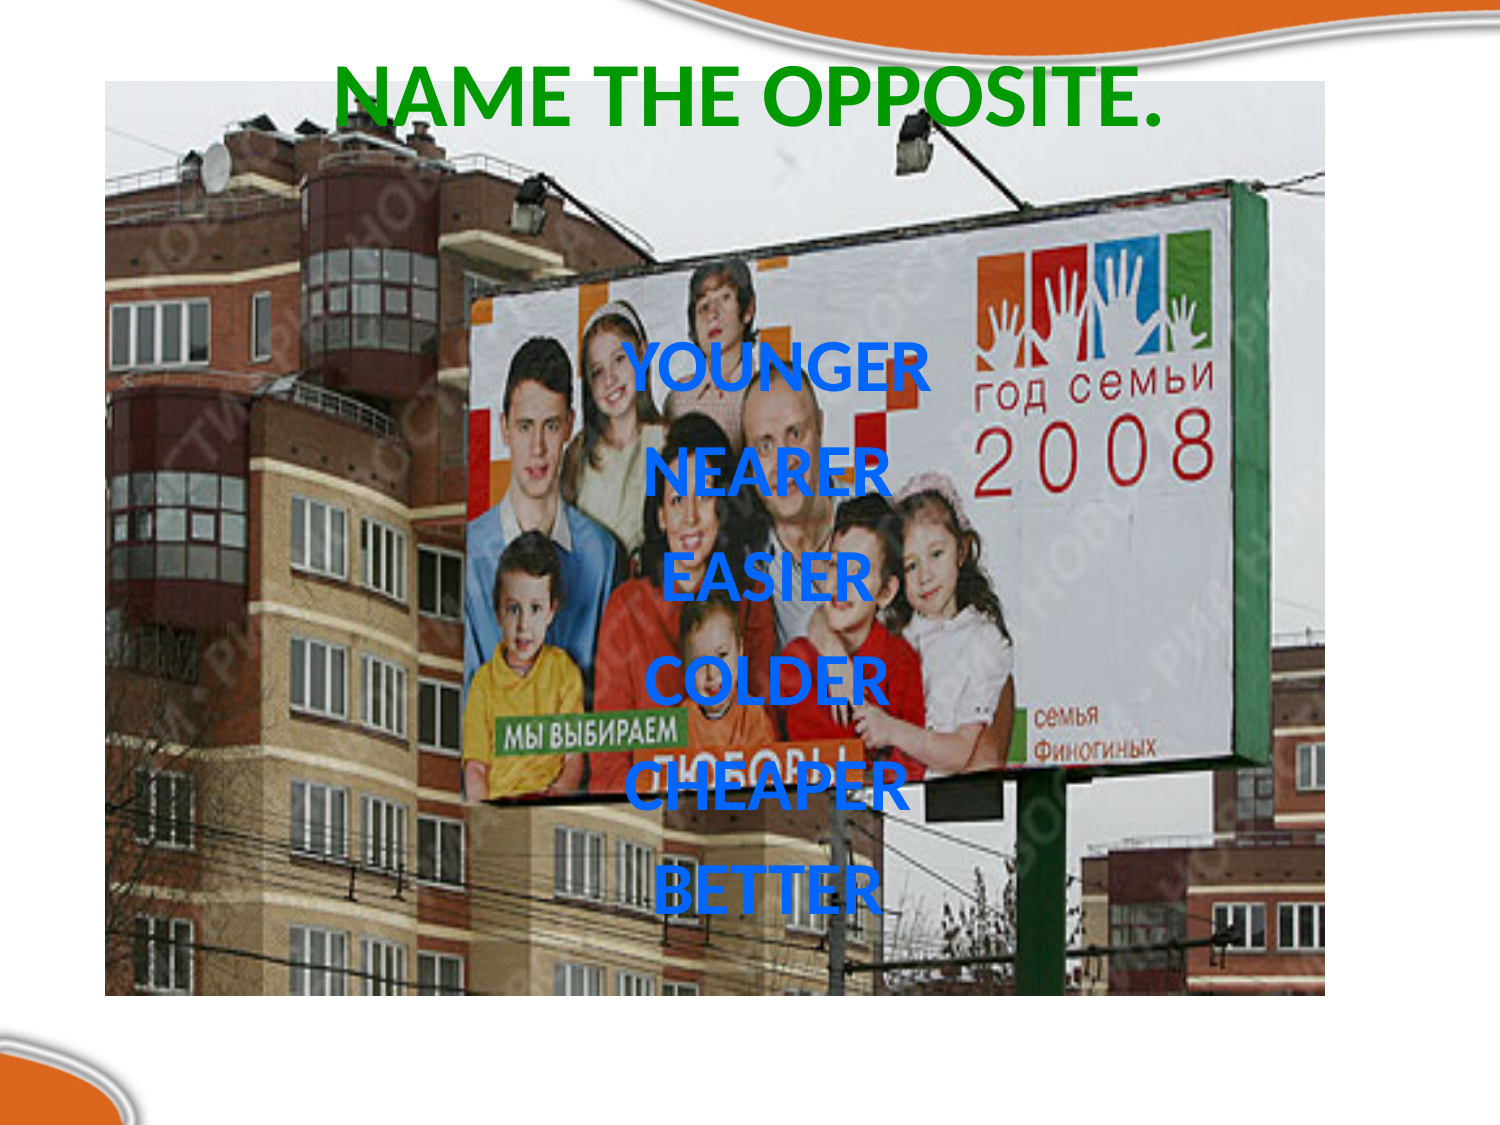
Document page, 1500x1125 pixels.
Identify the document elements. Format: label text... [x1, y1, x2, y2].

list YOUNGER NEARER EASIER COLDER CHEAPER BETTER [137, 328, 1400, 1055]
title NAME THE OPPOSITE. [75, 50, 1425, 238]
picture [0, 0, 1500, 1125]
